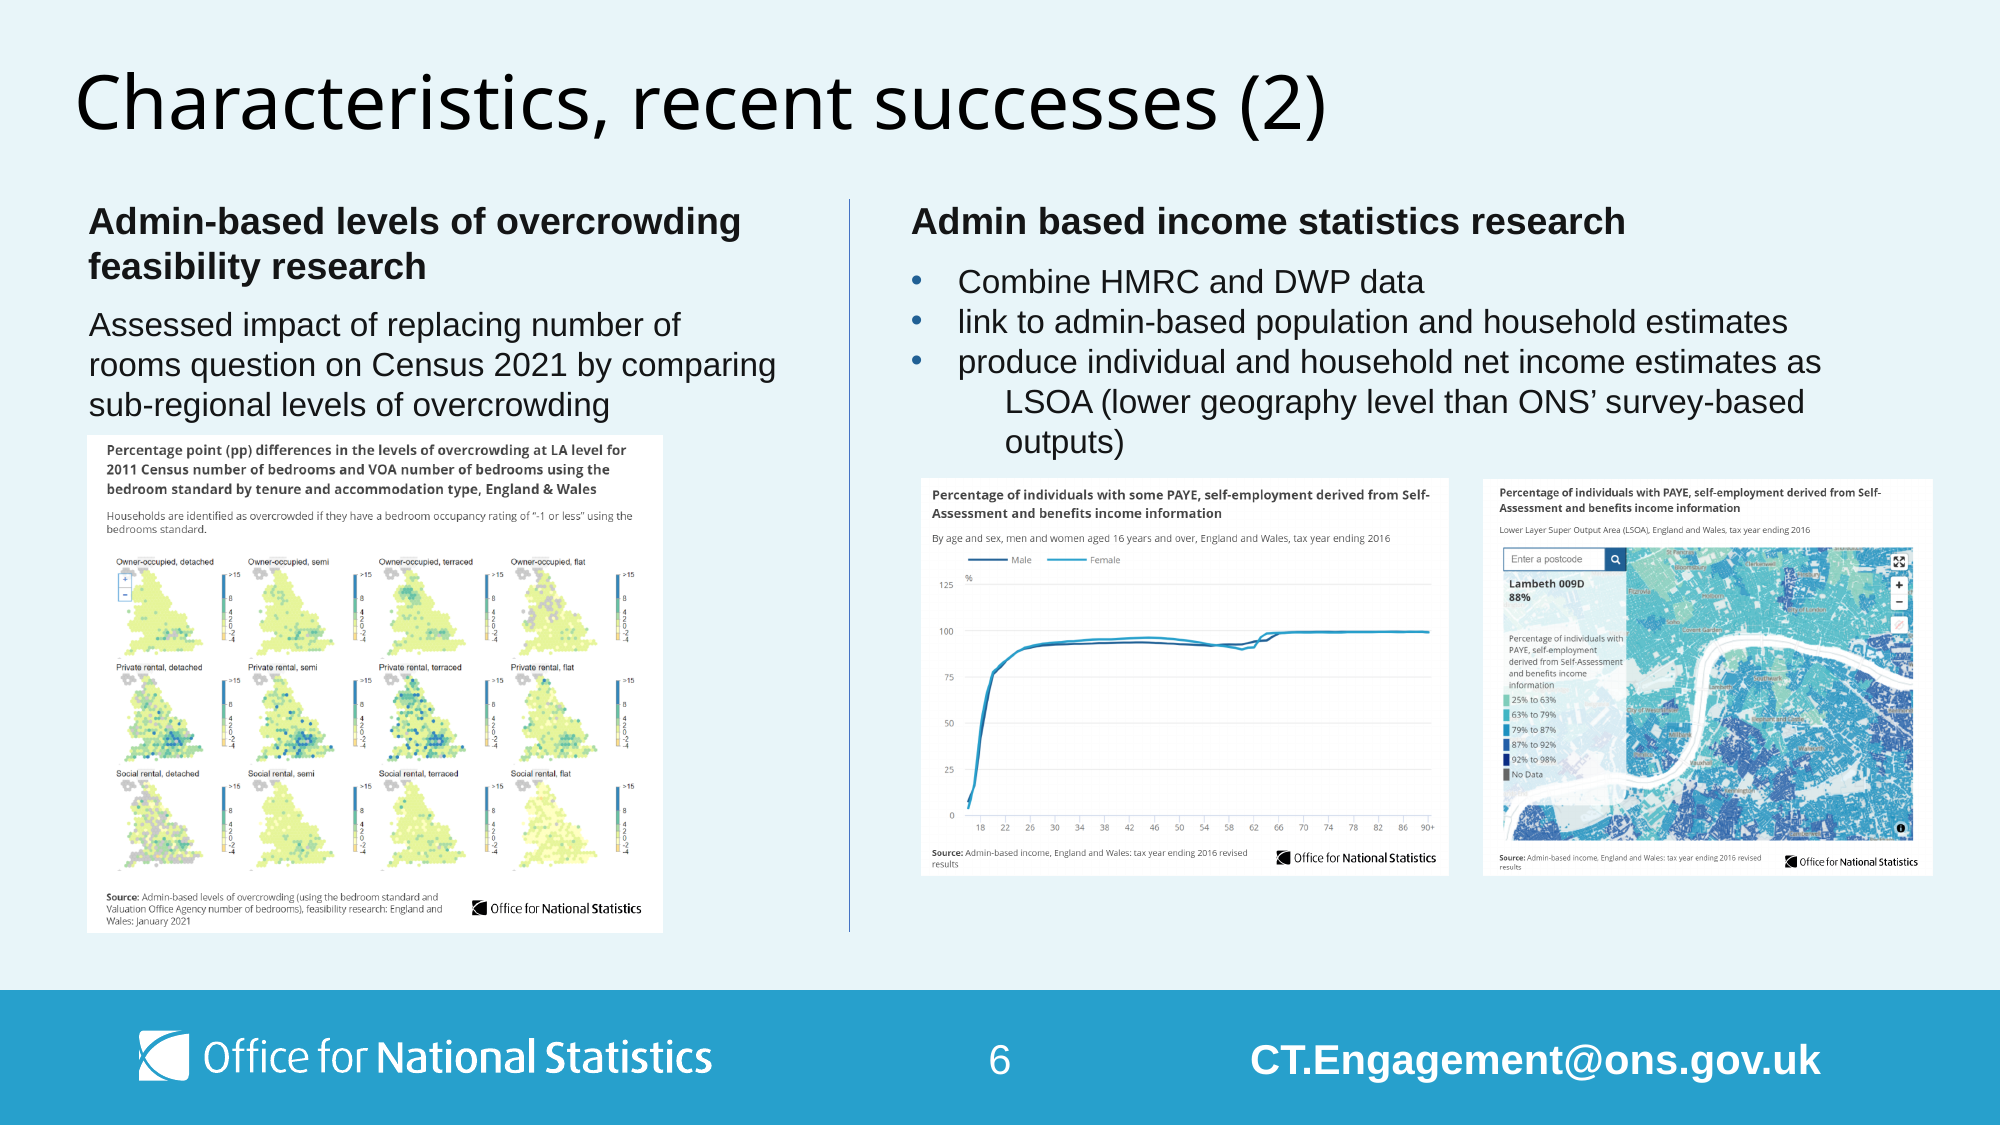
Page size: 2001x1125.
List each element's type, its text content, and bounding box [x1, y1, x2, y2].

text_box Admin based income statistics research [895, 189, 1910, 251]
text_box Admin-based levels of overcrowding feasibility research [73, 189, 802, 295]
picture [1483, 479, 1933, 876]
text_box CT.Engagement@ons.gov.uk [1235, 1025, 1866, 1086]
text_box 6 [764, 1025, 1235, 1086]
picture [87, 435, 663, 933]
picture [921, 478, 1449, 876]
text_box Combine HMRC and DWP data link to admin-based population and household estimates produce individual and household net income estimates as LSOA (lower geography level than ONS’ survey-based outputs) [895, 253, 1883, 471]
text_box Assessed impact of replacing number of rooms question on Census 2021 by comparing sub-regional levels of overcrowding [73, 295, 829, 432]
title Characteristics, recent successes (2) [59, 62, 1785, 149]
